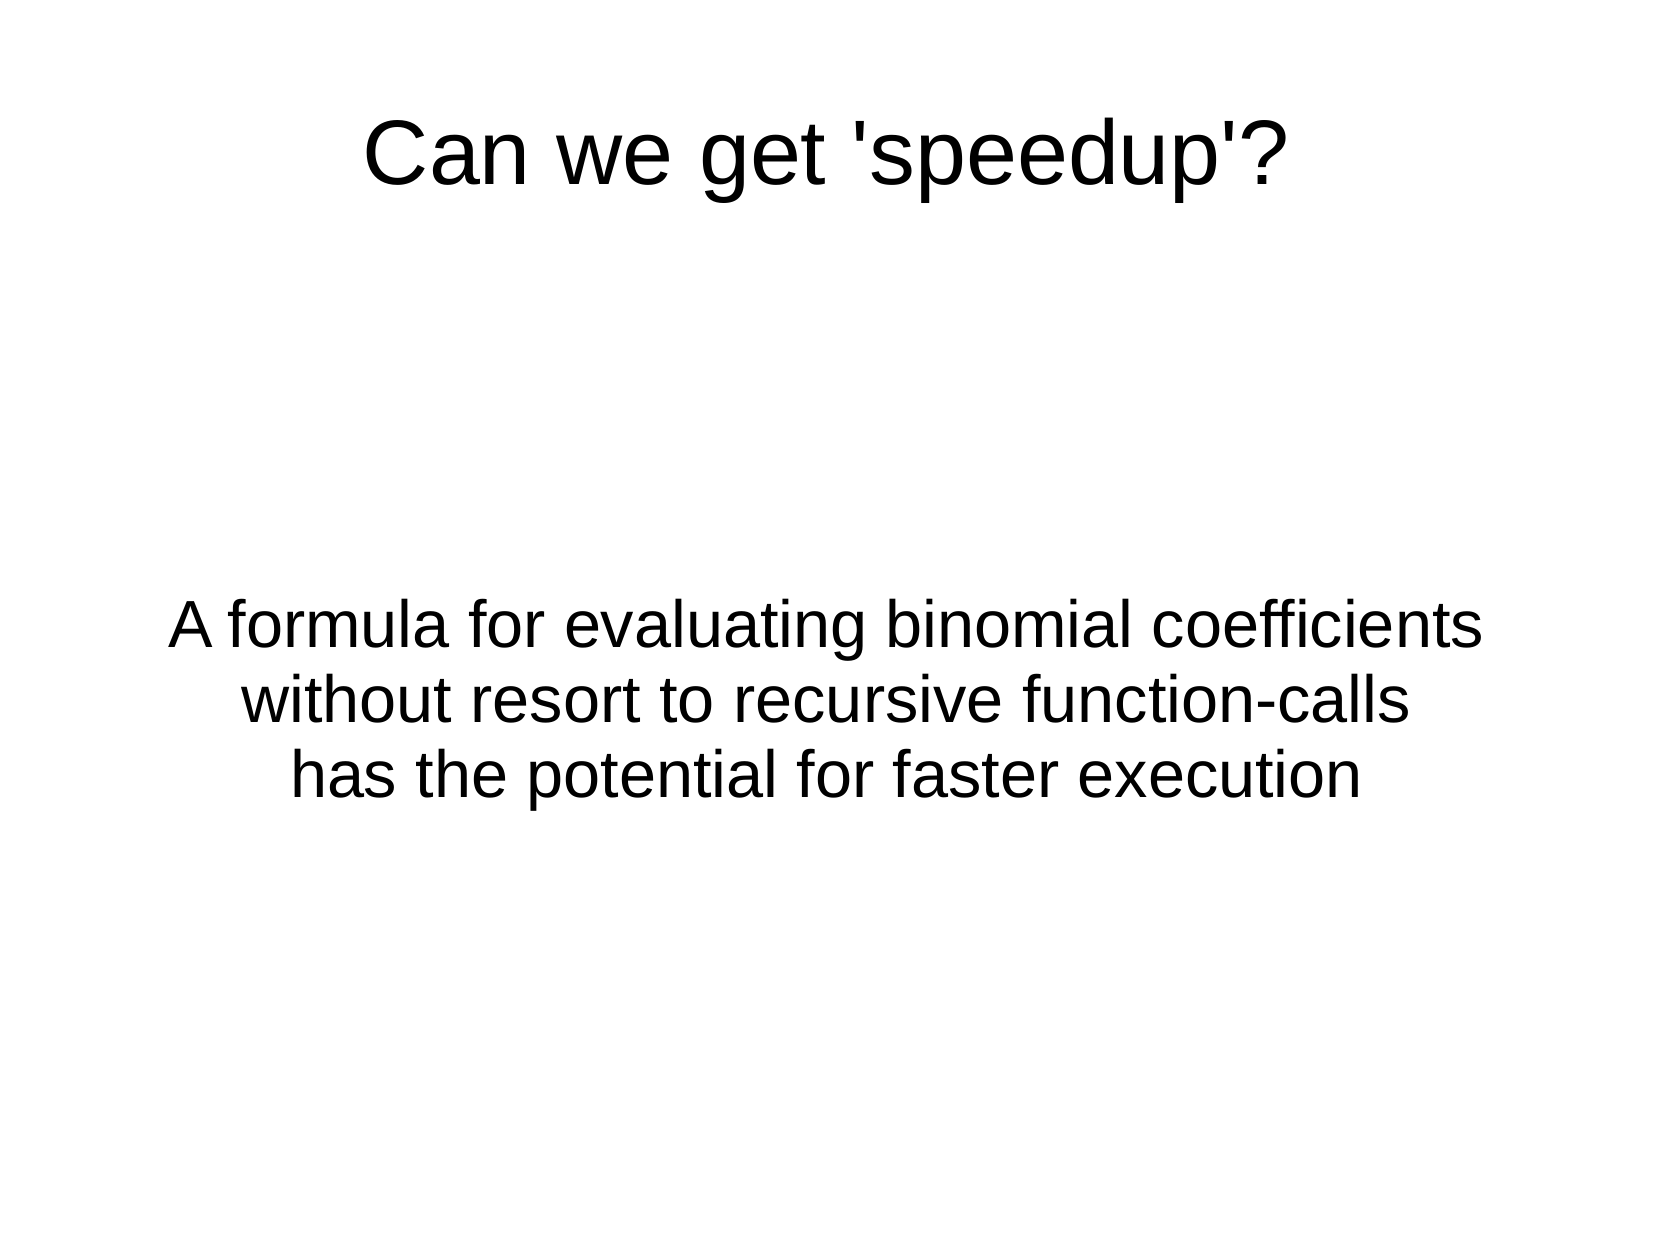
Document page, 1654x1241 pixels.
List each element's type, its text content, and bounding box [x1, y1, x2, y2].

subtitle A formula for evaluating binomial coefficients without resort to recursive function-calls has the potential for faster execution [82, 290, 1571, 1109]
title Can we get 'speedup'? [82, 56, 1571, 250]
